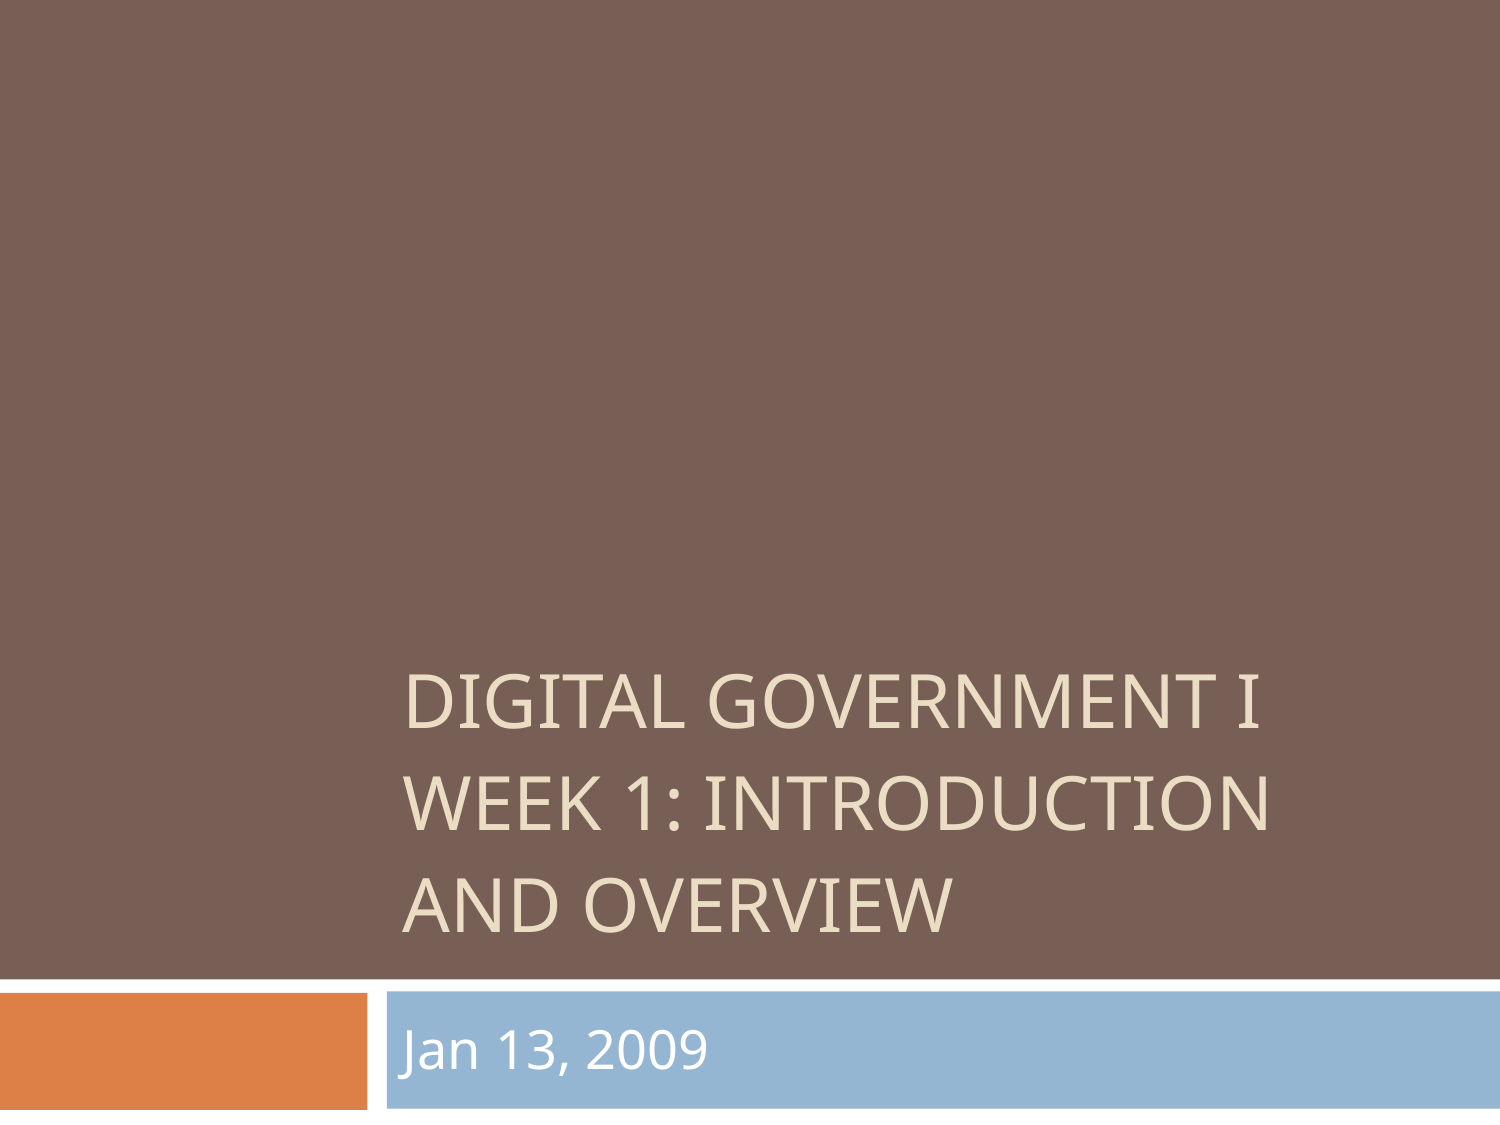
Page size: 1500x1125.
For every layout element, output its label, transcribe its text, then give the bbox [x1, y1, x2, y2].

title DIGITAL GOVERNMENT I WEEK 1: INTRODUCTION AND OVERVIEW [387, 662, 1450, 963]
text_box Jan 13, 2009 [387, 992, 1488, 1105]
